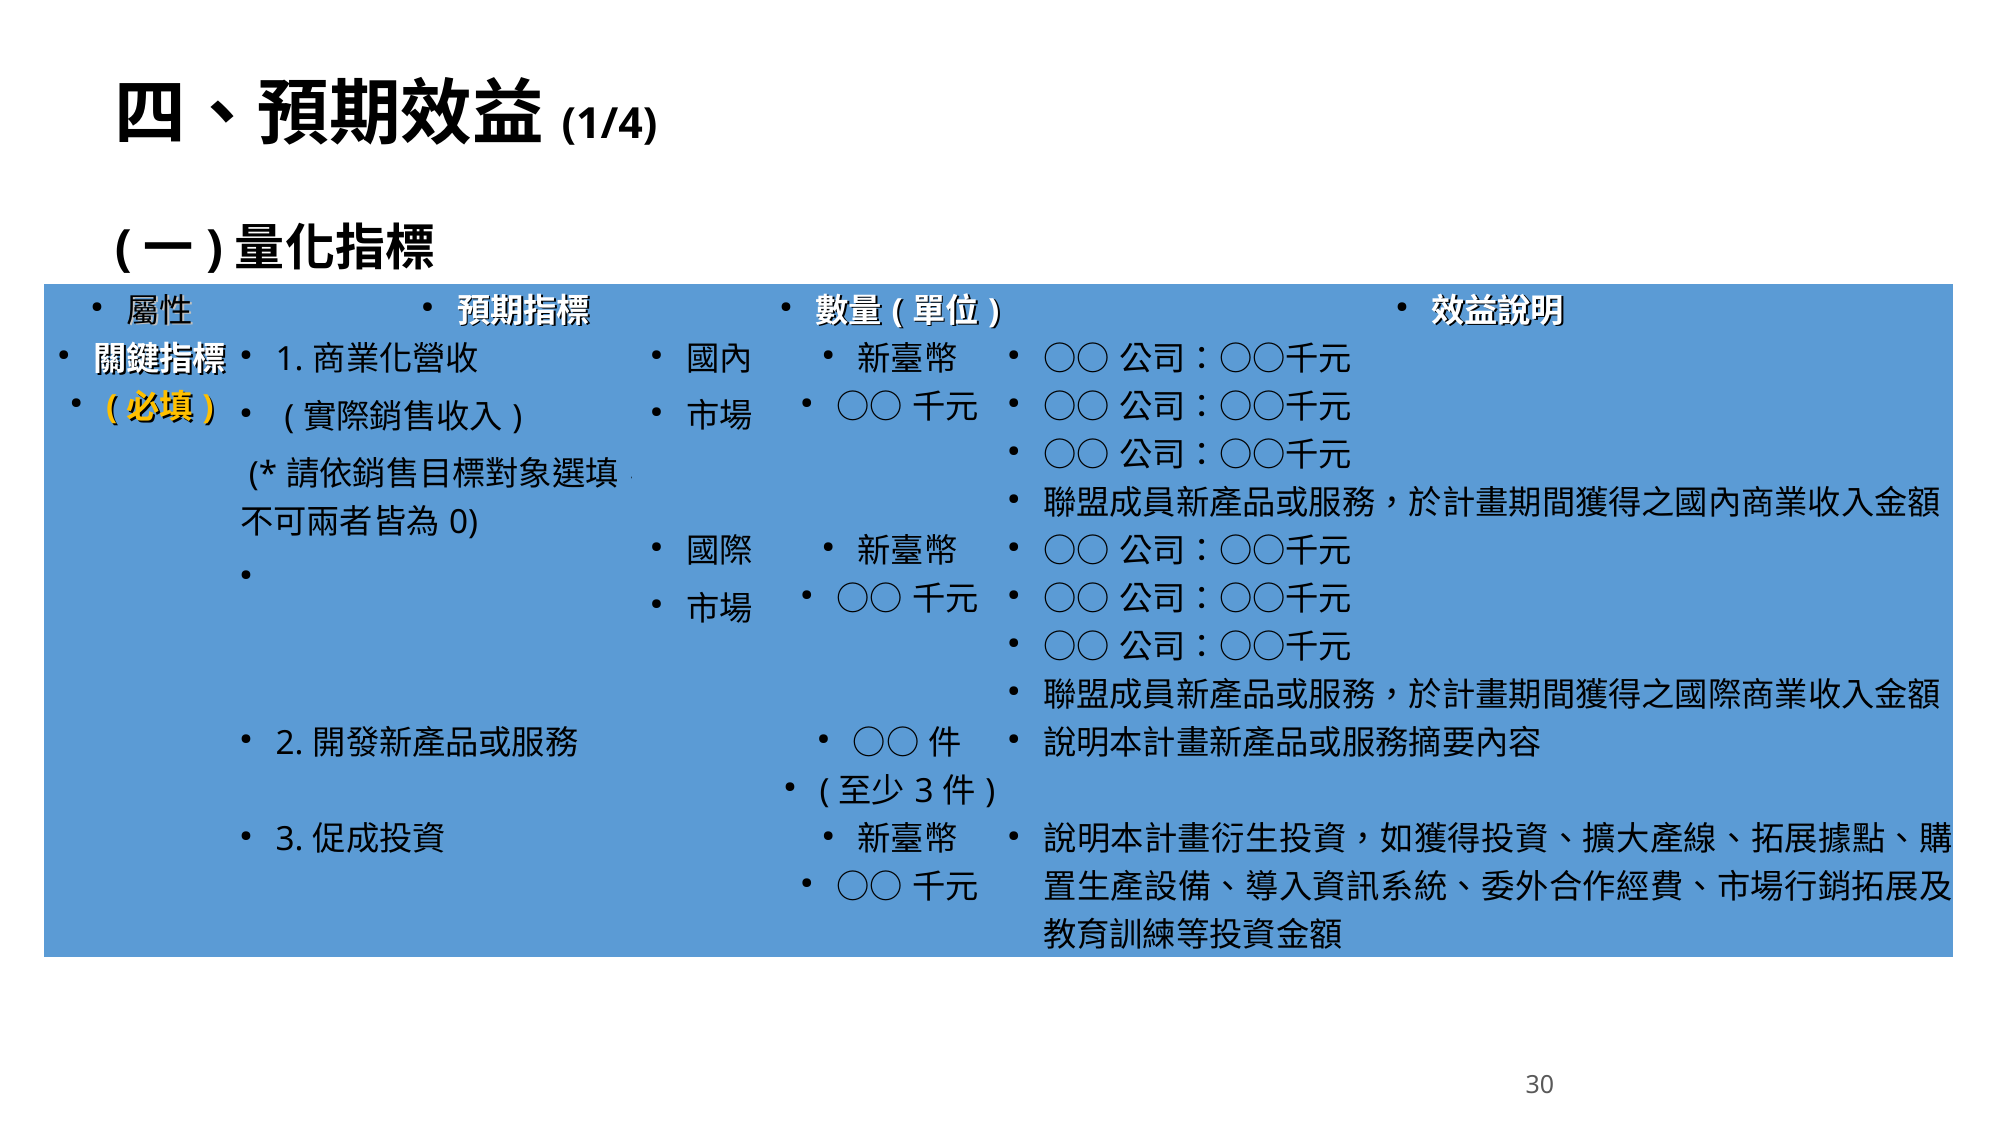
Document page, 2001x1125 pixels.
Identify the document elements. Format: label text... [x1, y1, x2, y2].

text_box 30 [1510, 1061, 1961, 1097]
table_cell 國內 市場 [632, 332, 772, 524]
table_header 屬性 [44, 284, 240, 332]
table_cell 2.開發新產品或服務 [240, 716, 772, 812]
table_header 數量(單位) [772, 284, 1008, 332]
table_header 預期指標 [240, 284, 772, 332]
table_cell 說明本計畫新產品或服務摘要內容 [1008, 716, 1953, 812]
table_cell ○○公司：○○千元 ○○公司：○○千元 ○○公司：○○千元 聯盟成員新產品或服務，於計畫期間獲得之國際商業收入金額 [1008, 524, 1953, 716]
table_cell 新臺幣 ○○千元 [772, 812, 1008, 957]
title 四、預期效益(1/4) [99, 56, 1900, 166]
table_cell ○○件 (至少3件) [772, 716, 1008, 812]
table_cell 國際 市場 [632, 524, 772, 716]
table_cell 新臺幣 ○○千元 [772, 524, 1008, 716]
table_cell 說明本計畫衍生投資，如獲得投資、擴大產線、拓展據點、購置生產設備、導入資訊系統、委外合作經費、市場行銷拓展及教育訓練等投資金額 [1008, 812, 1953, 957]
table_header 效益說明 [1008, 284, 1953, 332]
table_cell 關鍵指標 (必填) [44, 332, 240, 957]
text_box (一)量化指標 [99, 208, 1900, 277]
table_cell 新臺幣 ○○千元 [772, 332, 1008, 524]
table_cell 1.商業化營收 (實際銷售收入) (*請依銷售目標對象選填，不可兩者皆為0) [240, 332, 632, 716]
table_cell 3.促成投資 [240, 812, 772, 957]
table_cell ○○公司：○○千元 ○○公司：○○千元 ○○公司：○○千元 聯盟成員新產品或服務，於計畫期間獲得之國內商業收入金額 [1008, 332, 1953, 524]
